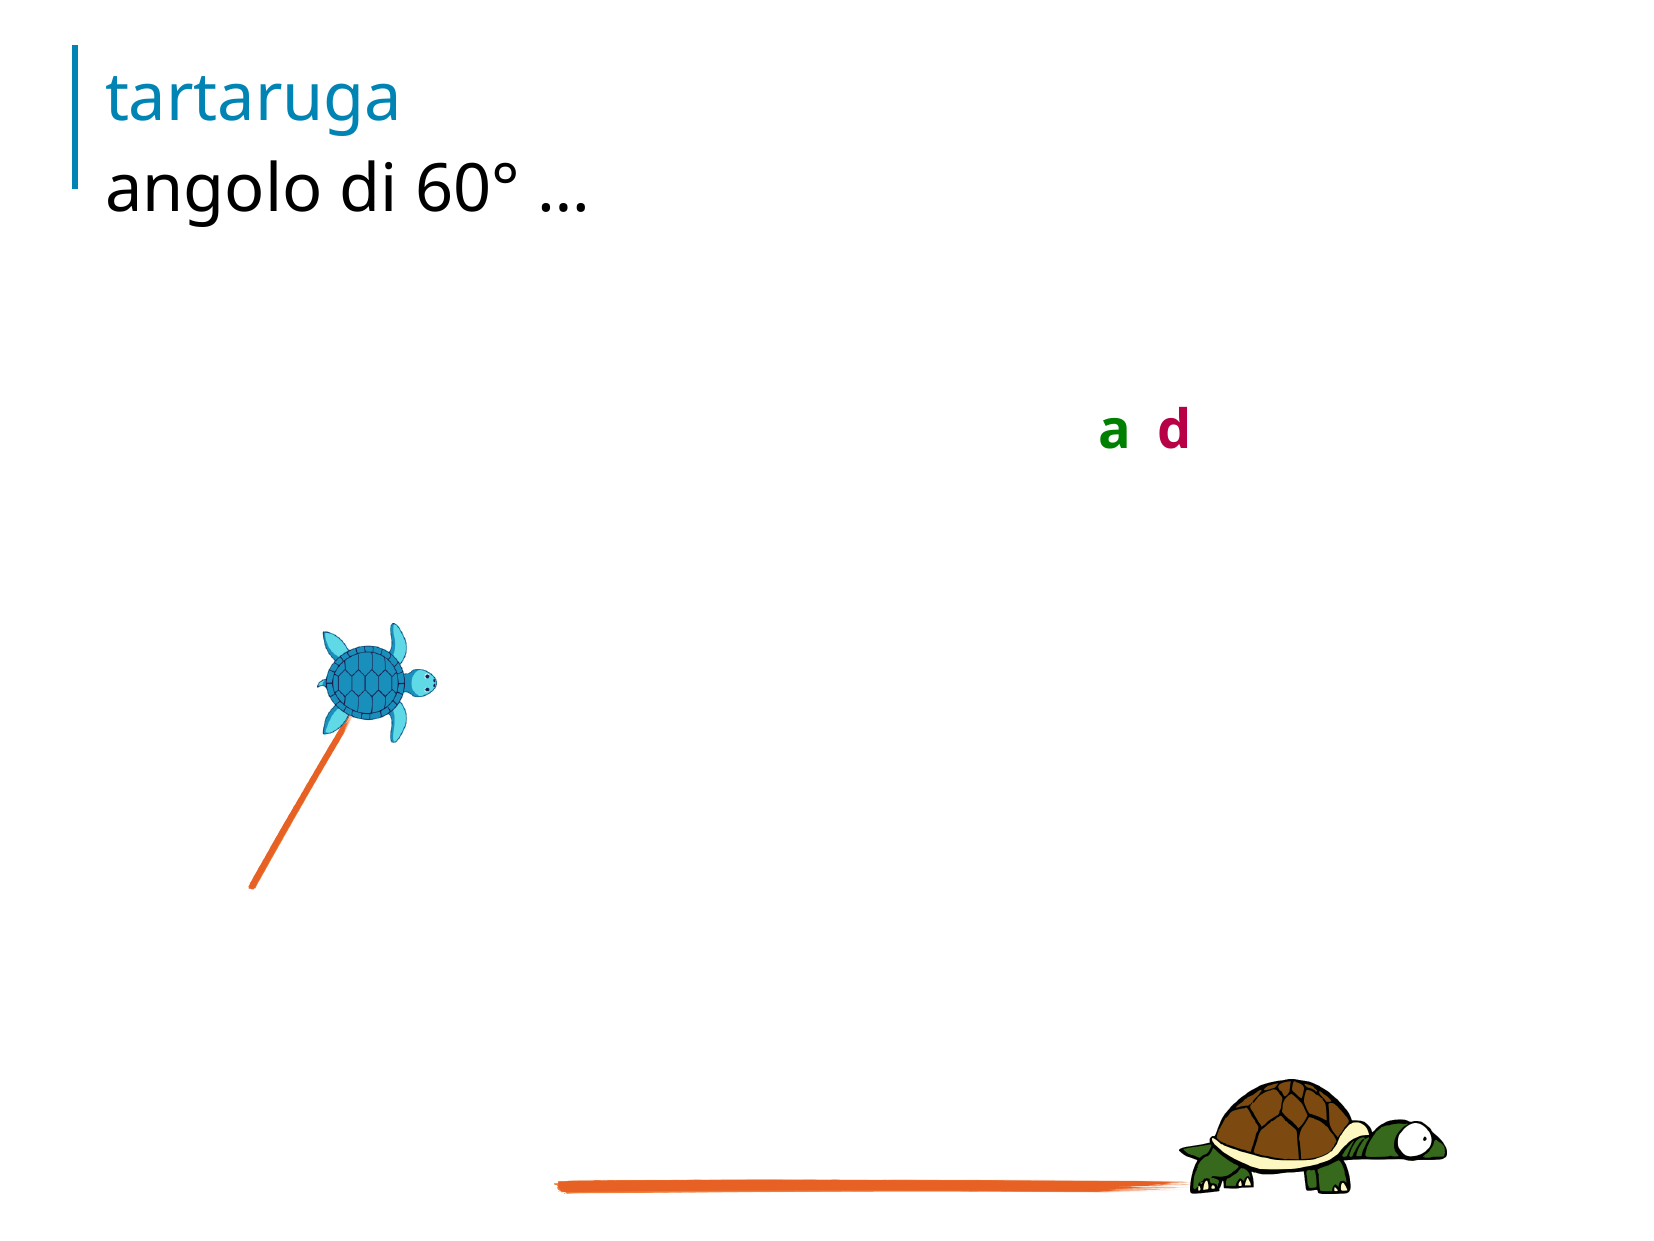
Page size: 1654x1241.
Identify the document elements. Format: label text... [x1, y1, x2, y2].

picture [553, 1079, 1447, 1194]
title tartaruga angolo di 60° … [105, 49, 1571, 200]
text_box a [1083, 383, 1142, 472]
text_box d [1142, 383, 1219, 472]
picture [246, 623, 437, 892]
